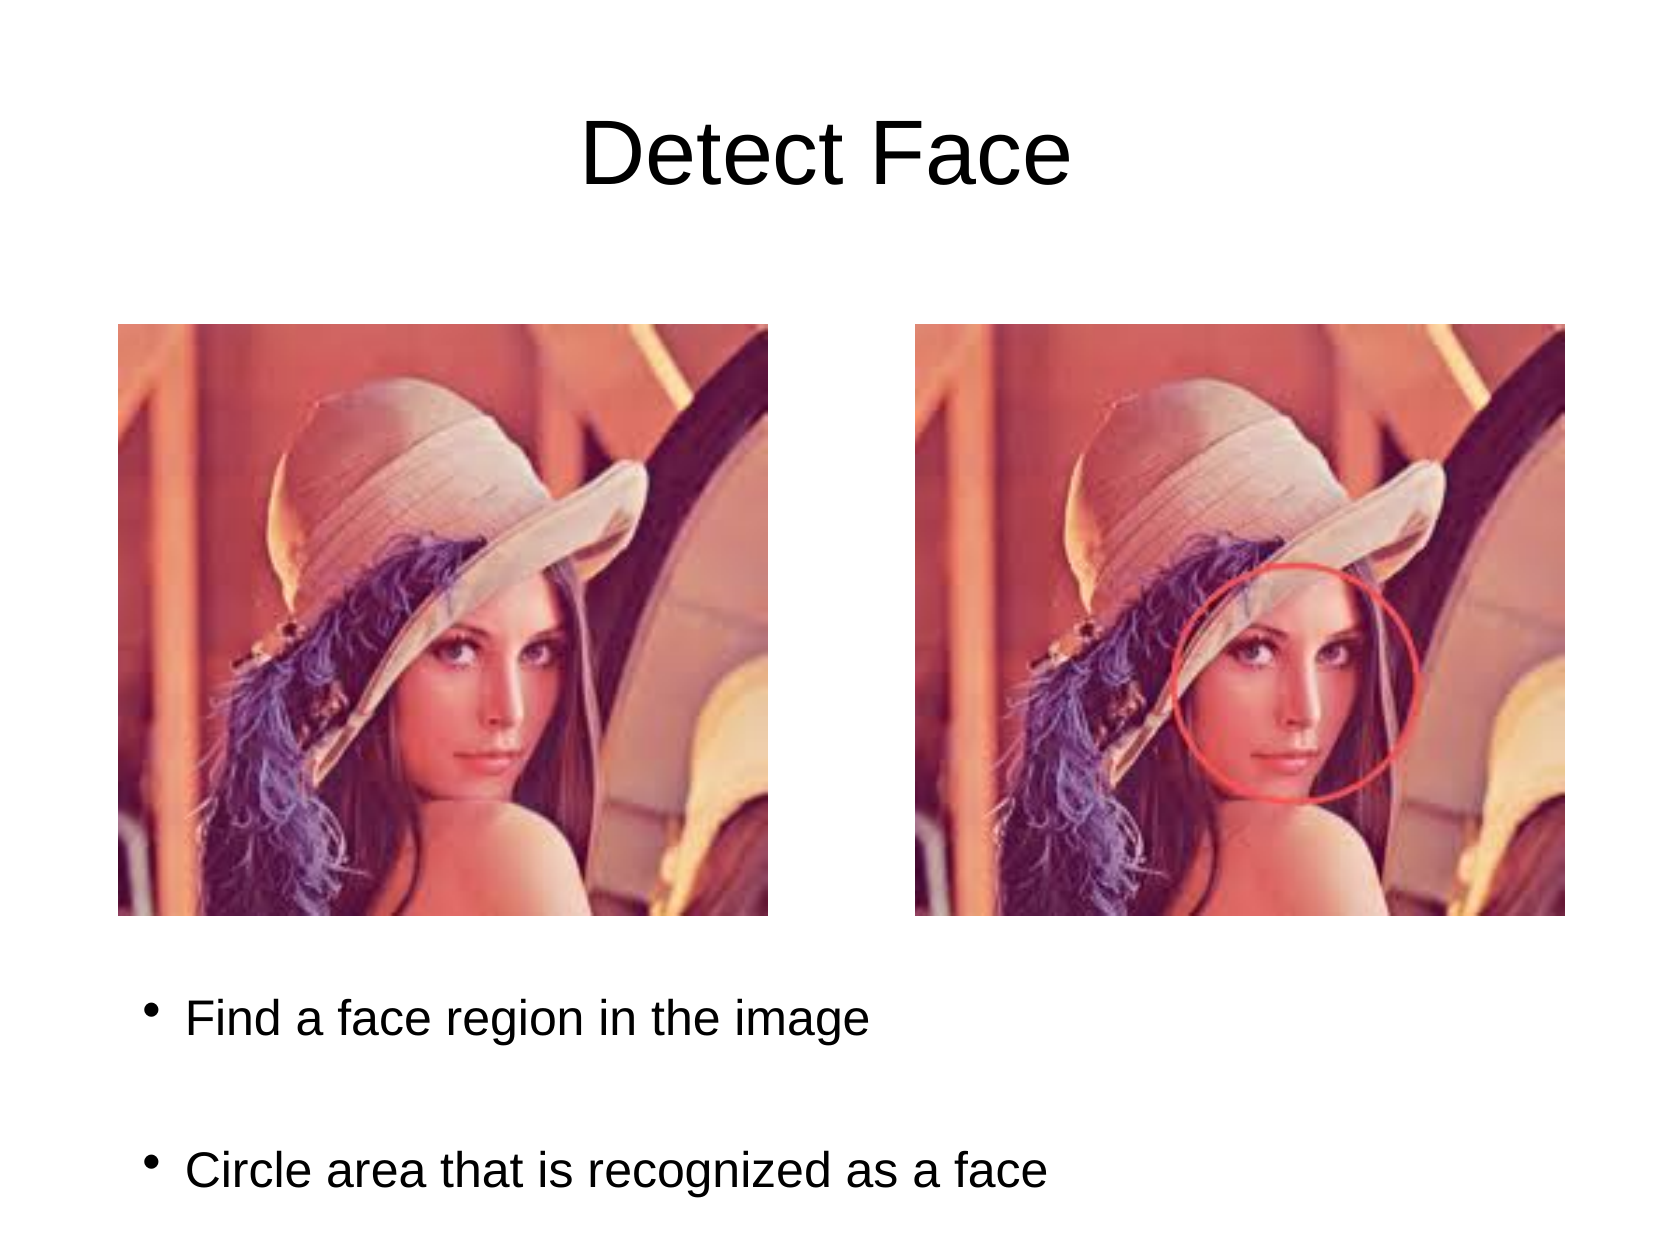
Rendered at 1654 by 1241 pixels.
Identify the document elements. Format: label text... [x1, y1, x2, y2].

subtitle ・Find a face region in the image ・Circle area that is recognized as a face [118, 966, 1562, 1199]
picture [915, 324, 1565, 916]
title Detect Face [82, 49, 1571, 257]
picture [118, 324, 768, 916]
